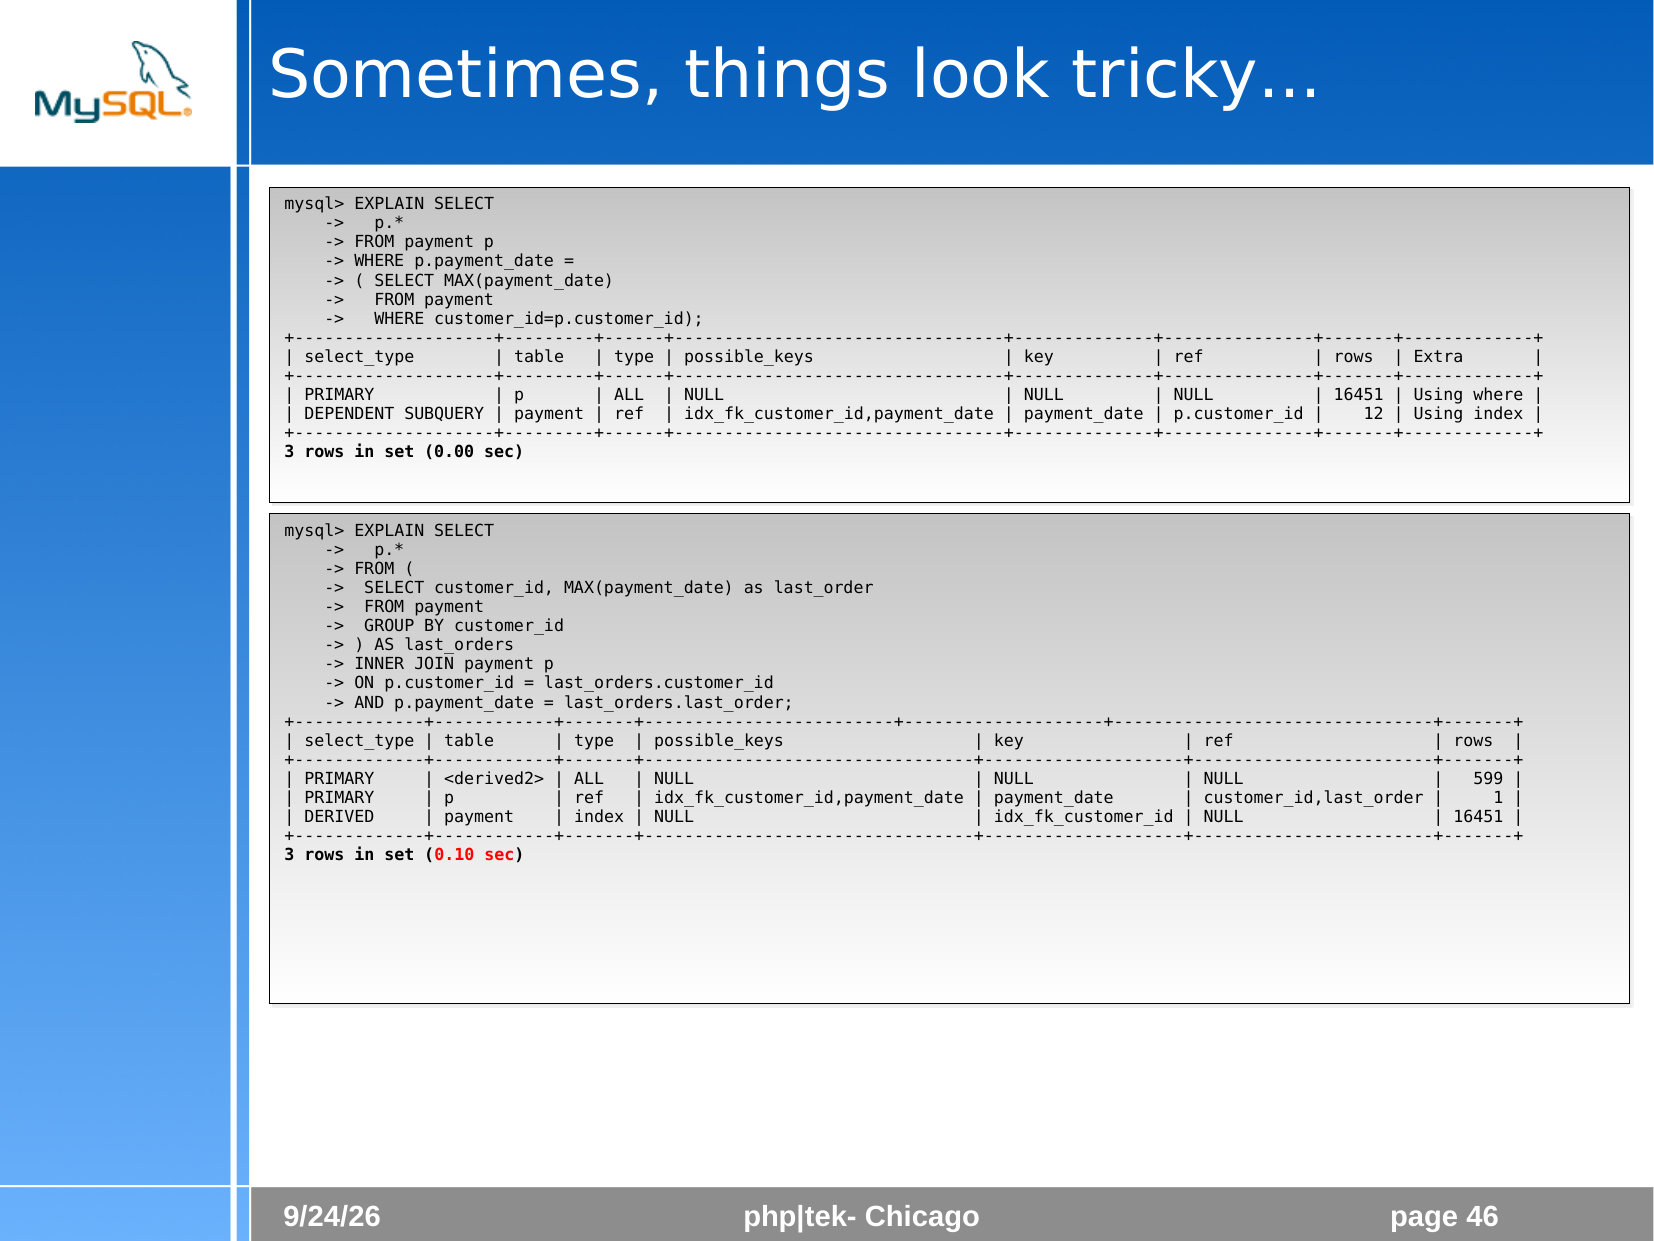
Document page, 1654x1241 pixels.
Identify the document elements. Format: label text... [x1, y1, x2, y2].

title Sometimes, things look tricky... [268, 11, 1642, 137]
text_box mysql> EXPLAIN SELECT -> p.* -> FROM ( -> SELECT customer_id, MAX(payment_date) as last_order -> FROM payment -> GROUP BY customer_id -> ) AS last_orders -> INNER JOIN payment p -> ON p.customer_id = last_orders.customer_id -> AND p.payment_date = last_orders.last_order; +-------------+------------+-------+-------------------------+--------------------+--------------------------------+-------+ | select_type | table | type | possible_keys | key | ref | rows | +-------------+------------+-------+---------------------------------+--------------------+------------------------+-------+ | PRIMARY | <derived2> | ALL | NULL | NULL | NULL | 599 | | PRIMARY | p | ref | idx_fk_customer_id,payment_date | payment_date | customer_id,last_order | 1 | | DERIVED | payment | index | NULL | idx_fk_customer_id | NULL | 16451 | +-------------+------------+-------+---------------------------------+--------------------+------------------------+-------+ 3 rows in set (0.10 sec) [269, 513, 1630, 1004]
picture [0, 0, 1654, 1241]
text_box mysql> EXPLAIN SELECT -> p.* -> FROM payment p -> WHERE p.payment_date = -> ( SELECT MAX(payment_date) -> FROM payment -> WHERE customer_id=p.customer_id); +--------------------+---------+------+---------------------------------+--------------+---------------+-------+-------------+ | select_type | table | type | possible_keys | key | ref | rows | Extra | +--------------------+---------+------+---------------------------------+--------------+---------------+-------+-------------+ | PRIMARY | p | ALL | NULL | NULL | NULL | 16451 | Using where | | DEPENDENT SUBQUERY | payment | ref | idx_fk_customer_id,payment_date | payment_date | p.customer_id | 12 | Using index | +--------------------+---------+------+---------------------------------+--------------+---------------+-------+-------------+ 3 rows in set (0.00 sec) [269, 187, 1630, 503]
picture [35, 41, 192, 123]
